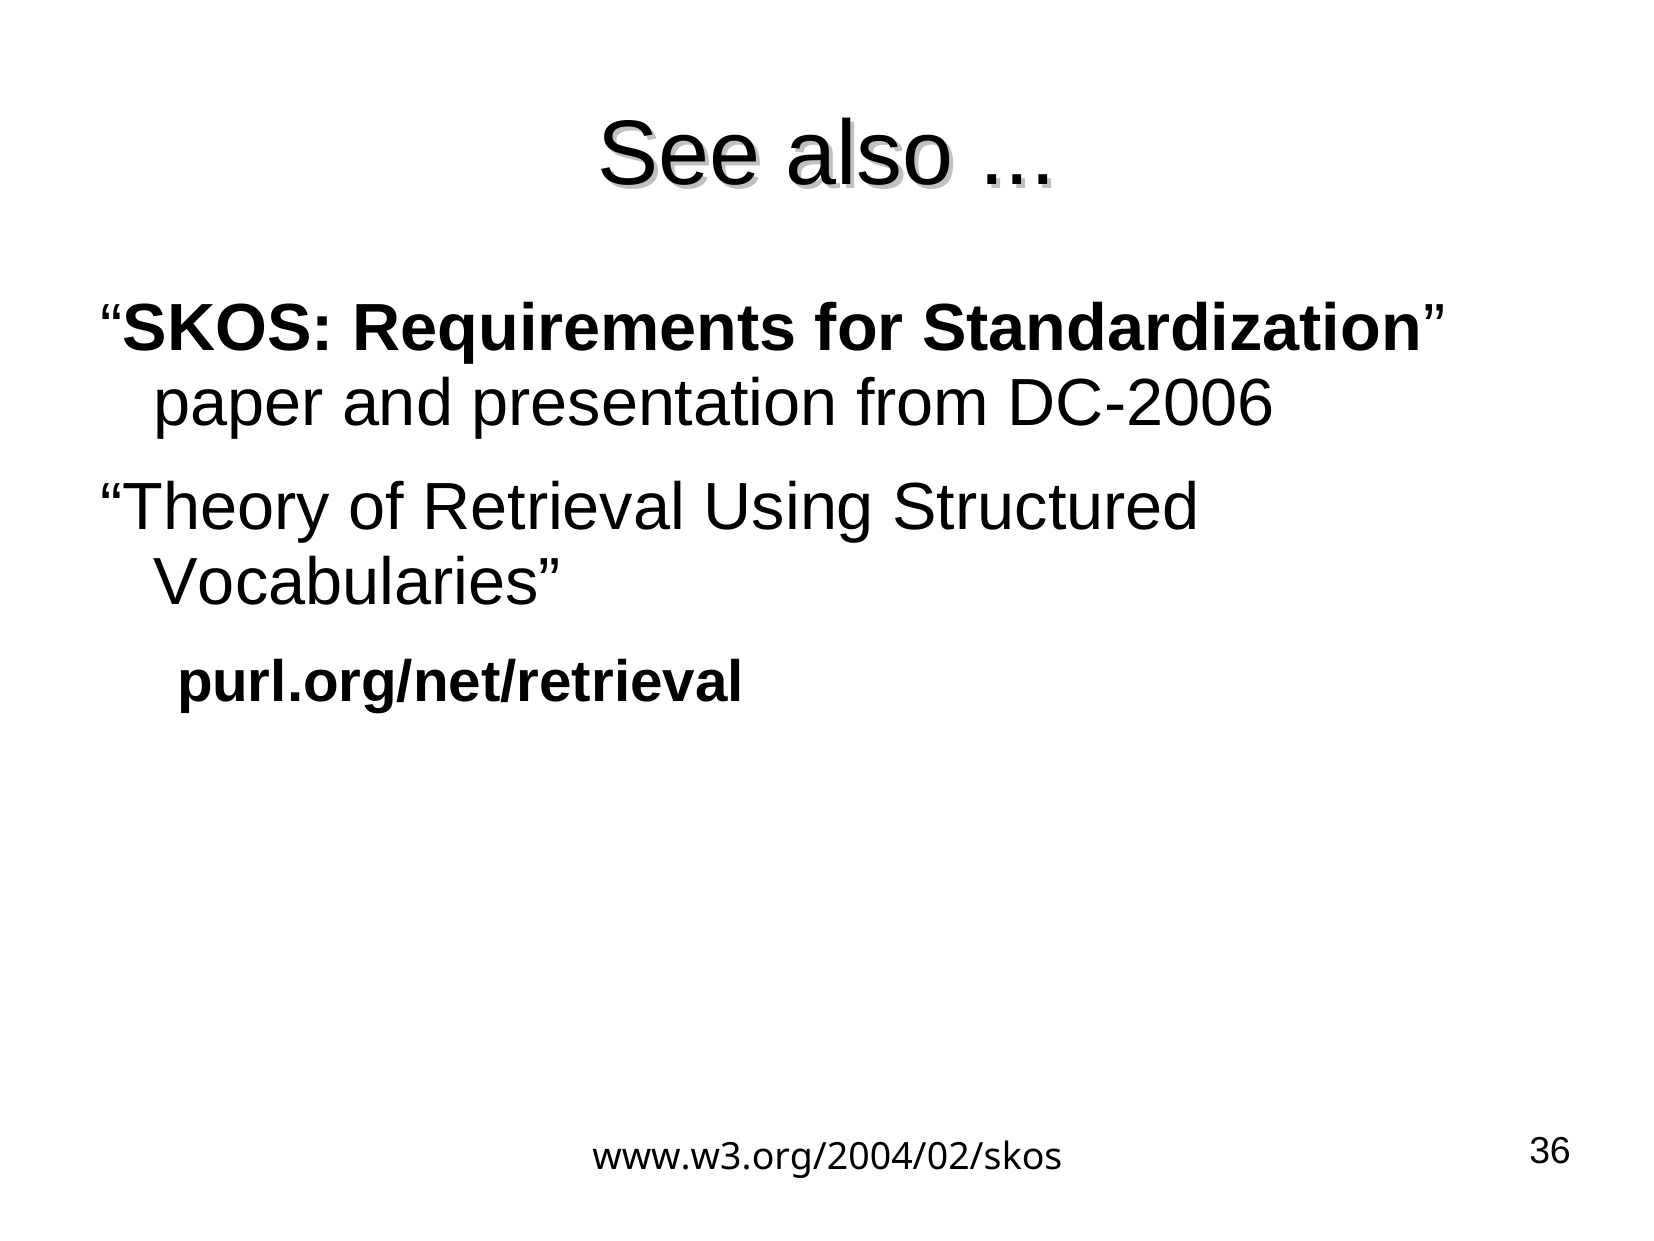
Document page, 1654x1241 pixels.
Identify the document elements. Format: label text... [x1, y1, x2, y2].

title See also ... [82, 49, 1571, 257]
list “SKOS: Requirements for Standardization” paper and presentation from DC-2006 “Theory of Retrieval Using Structured Vocabularies” purl.org/net/retrieval [82, 290, 1571, 1109]
